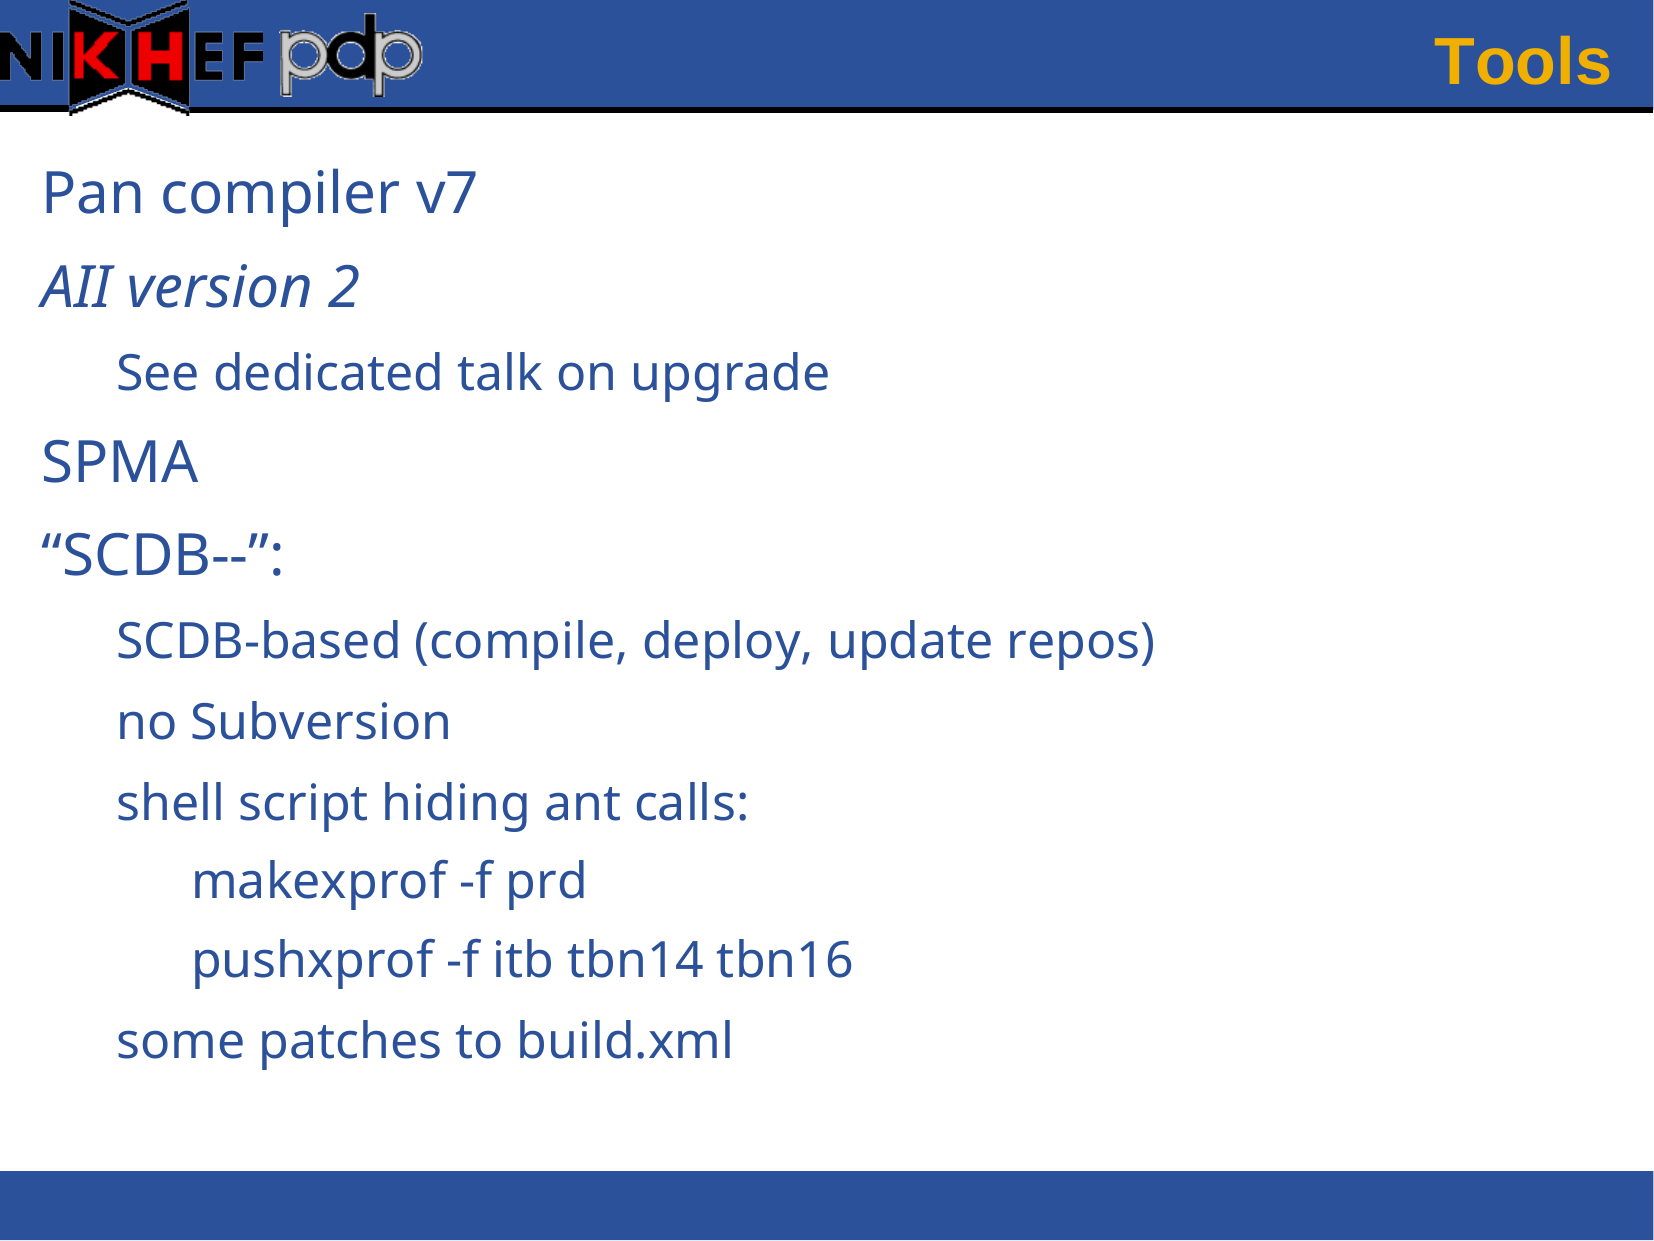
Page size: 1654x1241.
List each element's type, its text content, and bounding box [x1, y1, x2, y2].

picture [279, 13, 424, 97]
list Pan compiler v7 AII version 2 See dedicated talk on upgrade SPMA “SCDB--”: SCDB-based (compile, deploy, update repos) no Subversion shell script hiding ant calls: makexprof -f prd pushxprof -f itb tbn14 tbn16 some patches to build.xml [41, 151, 1627, 1129]
title Tools [449, 16, 1613, 108]
picture [0, 0, 263, 116]
